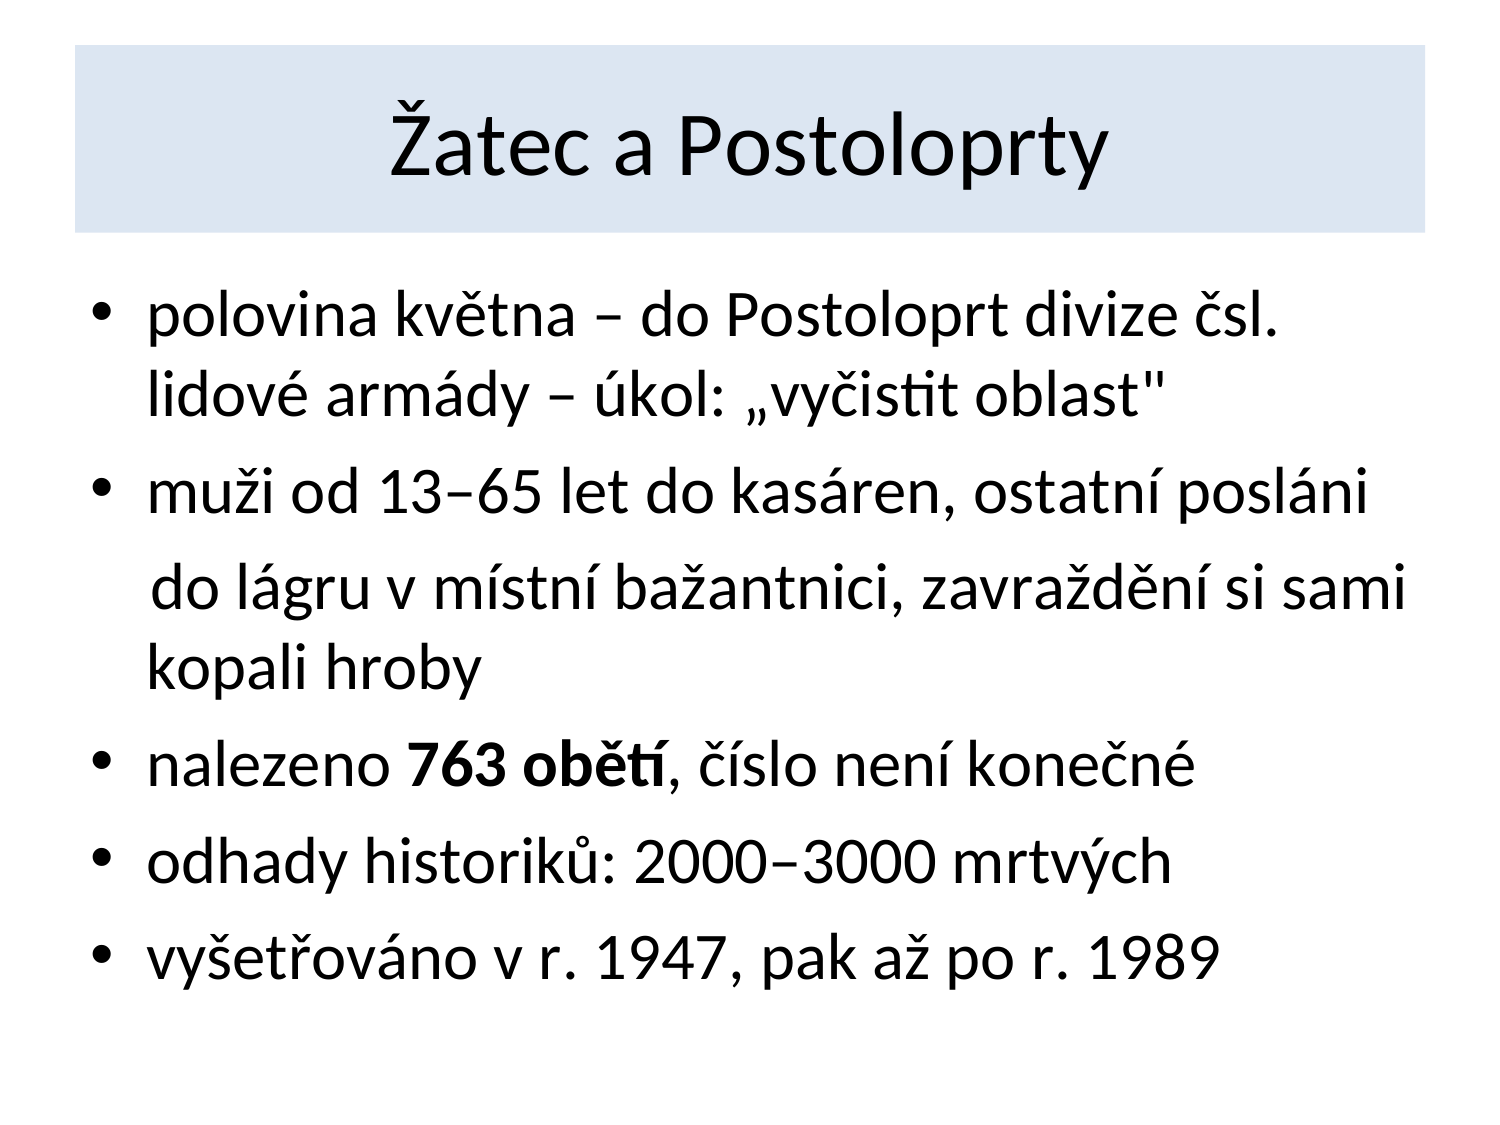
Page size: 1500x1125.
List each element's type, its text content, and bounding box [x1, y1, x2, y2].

title Žatec a Postoloprty [75, 45, 1426, 233]
list polovina května – do Postoloprt divize čsl. lidové armády – úkol: „vyčistit oblast" muži od 13–65 let do kasáren, ostatní posláni do lágru v místní bažantnici, zavraždění si sami kopali hroby nalezeno 763 obětí, číslo není konečné odhady historiků: 2000–3000 mrtvých vyšetřováno v r. 1947, pak až po r. 1989 [75, 262, 1426, 1006]
